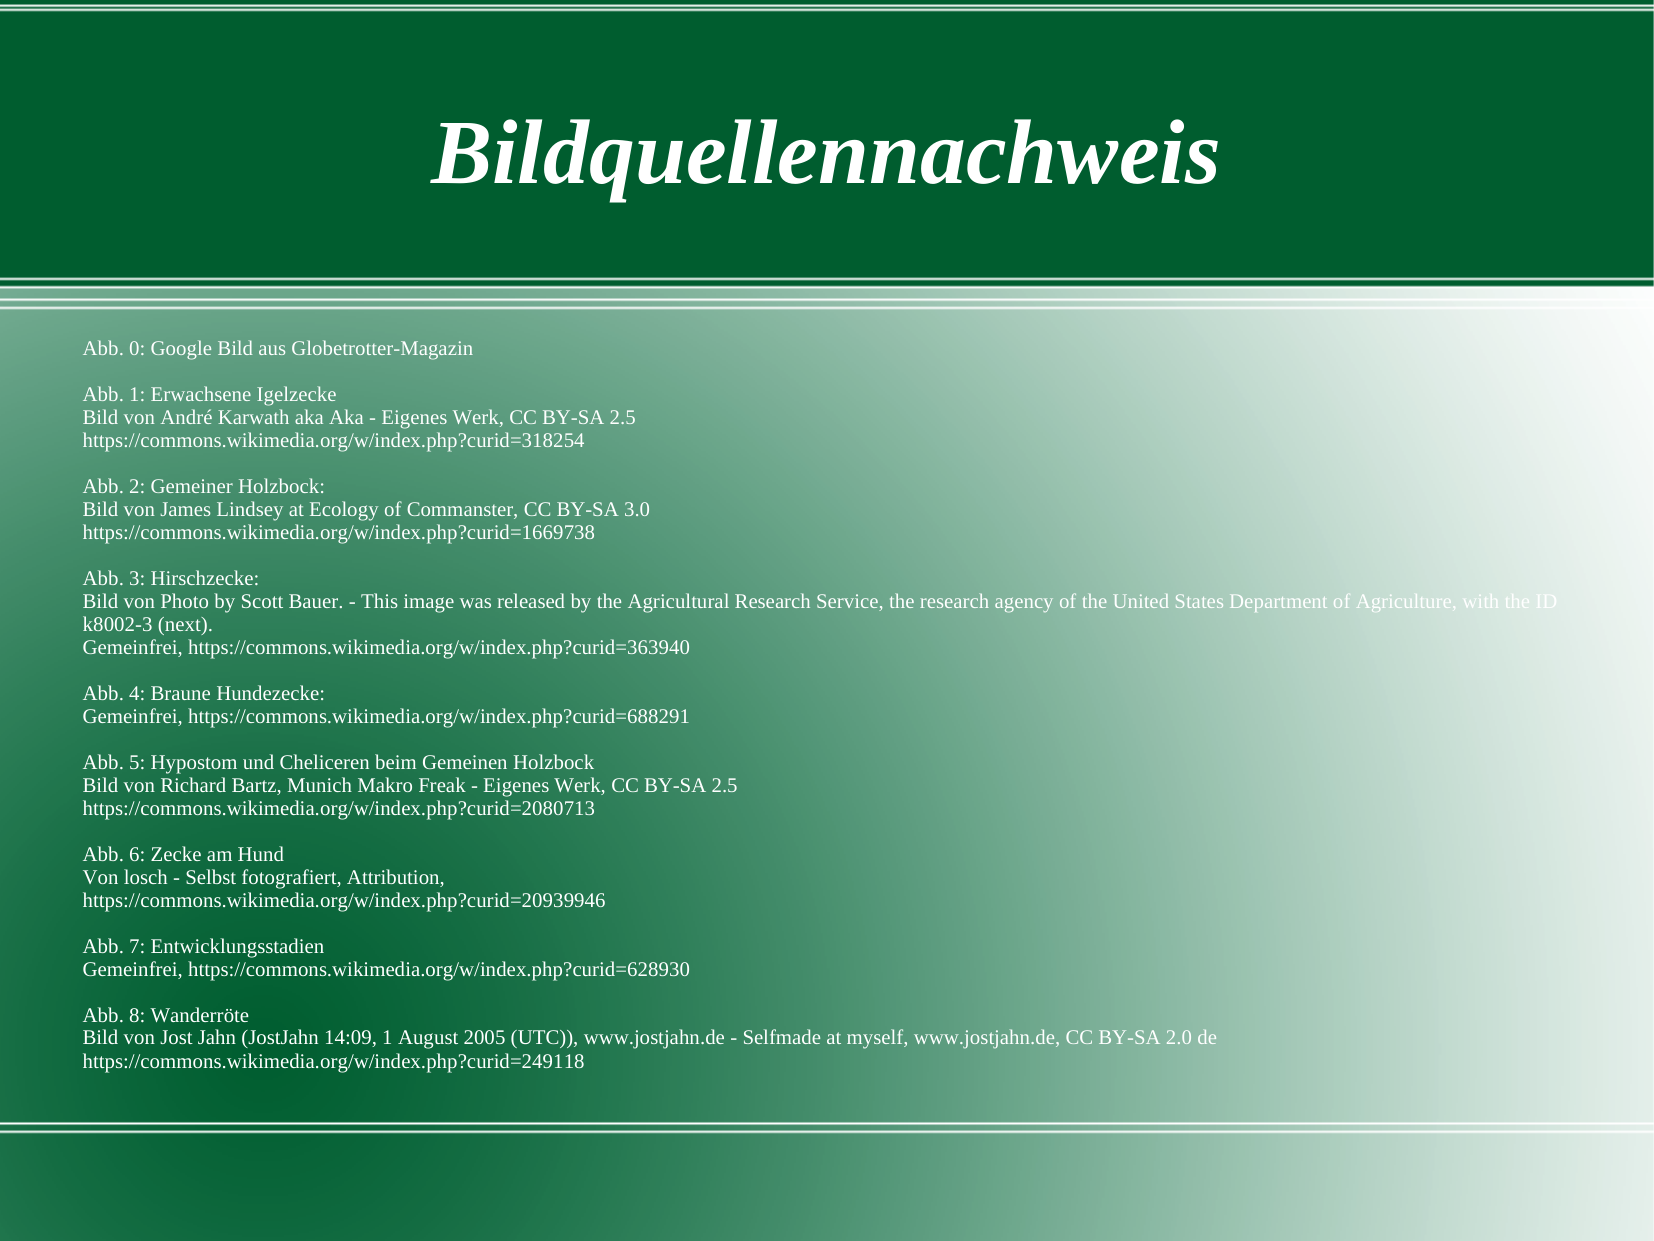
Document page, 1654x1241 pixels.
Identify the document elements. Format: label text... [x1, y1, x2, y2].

picture [0, 0, 1654, 1241]
list Abb. 0: Google Bild aus Globetrotter-Magazin Abb. 1: Erwachsene Igelzecke Bild von André Karwath aka Aka - Eigenes Werk, CC BY-SA 2.5 https://commons.wikimedia.org/w/index.php?curid=318254 Abb. 2: Gemeiner Holzbock: Bild von James Lindsey at Ecology of Commanster, CC BY-SA 3.0 https://commons.wikimedia.org/w/index.php?curid=1669738 Abb. 3: Hirschzecke: Bild von Photo by Scott Bauer. - This image was released by the Agricultural Research Service, the research agency of the United States Department of Agriculture, with the ID k8002-3 (next). Gemeinfrei, https://commons.wikimedia.org/w/index.php?curid=363940 Abb. 4: Braune Hundezecke: Gemeinfrei, https://commons.wikimedia.org/w/index.php?curid=688291 Abb. 5: Hypostom und Cheliceren beim Gemeinen Holzbock Bild von Richard Bartz, Munich Makro Freak - Eigenes Werk, CC BY-SA 2.5 https://commons.wikimedia.org/w/index.php?curid=2080713 Abb. 6: Zecke am Hund Von losch - Selbst fotografiert, Attribution, https://commons.wikimedia.org/w/index.php?curid=20939946 Abb. 7: Entwicklungsstadien Gemeinfrei, https://commons.wikimedia.org/w/index.php?curid=628930 Abb. 8: Wanderröte Bild von Jost Jahn (JostJahn 14:09, 1 August 2005 (UTC)), www.jostjahn.de - Selfmade at myself, www.jostjahn.de, CC BY-SA 2.0 de https://commons.wikimedia.org/w/index.php?curid=249118 [82, 337, 1571, 1073]
title Bildquellennachweis [82, 49, 1571, 257]
